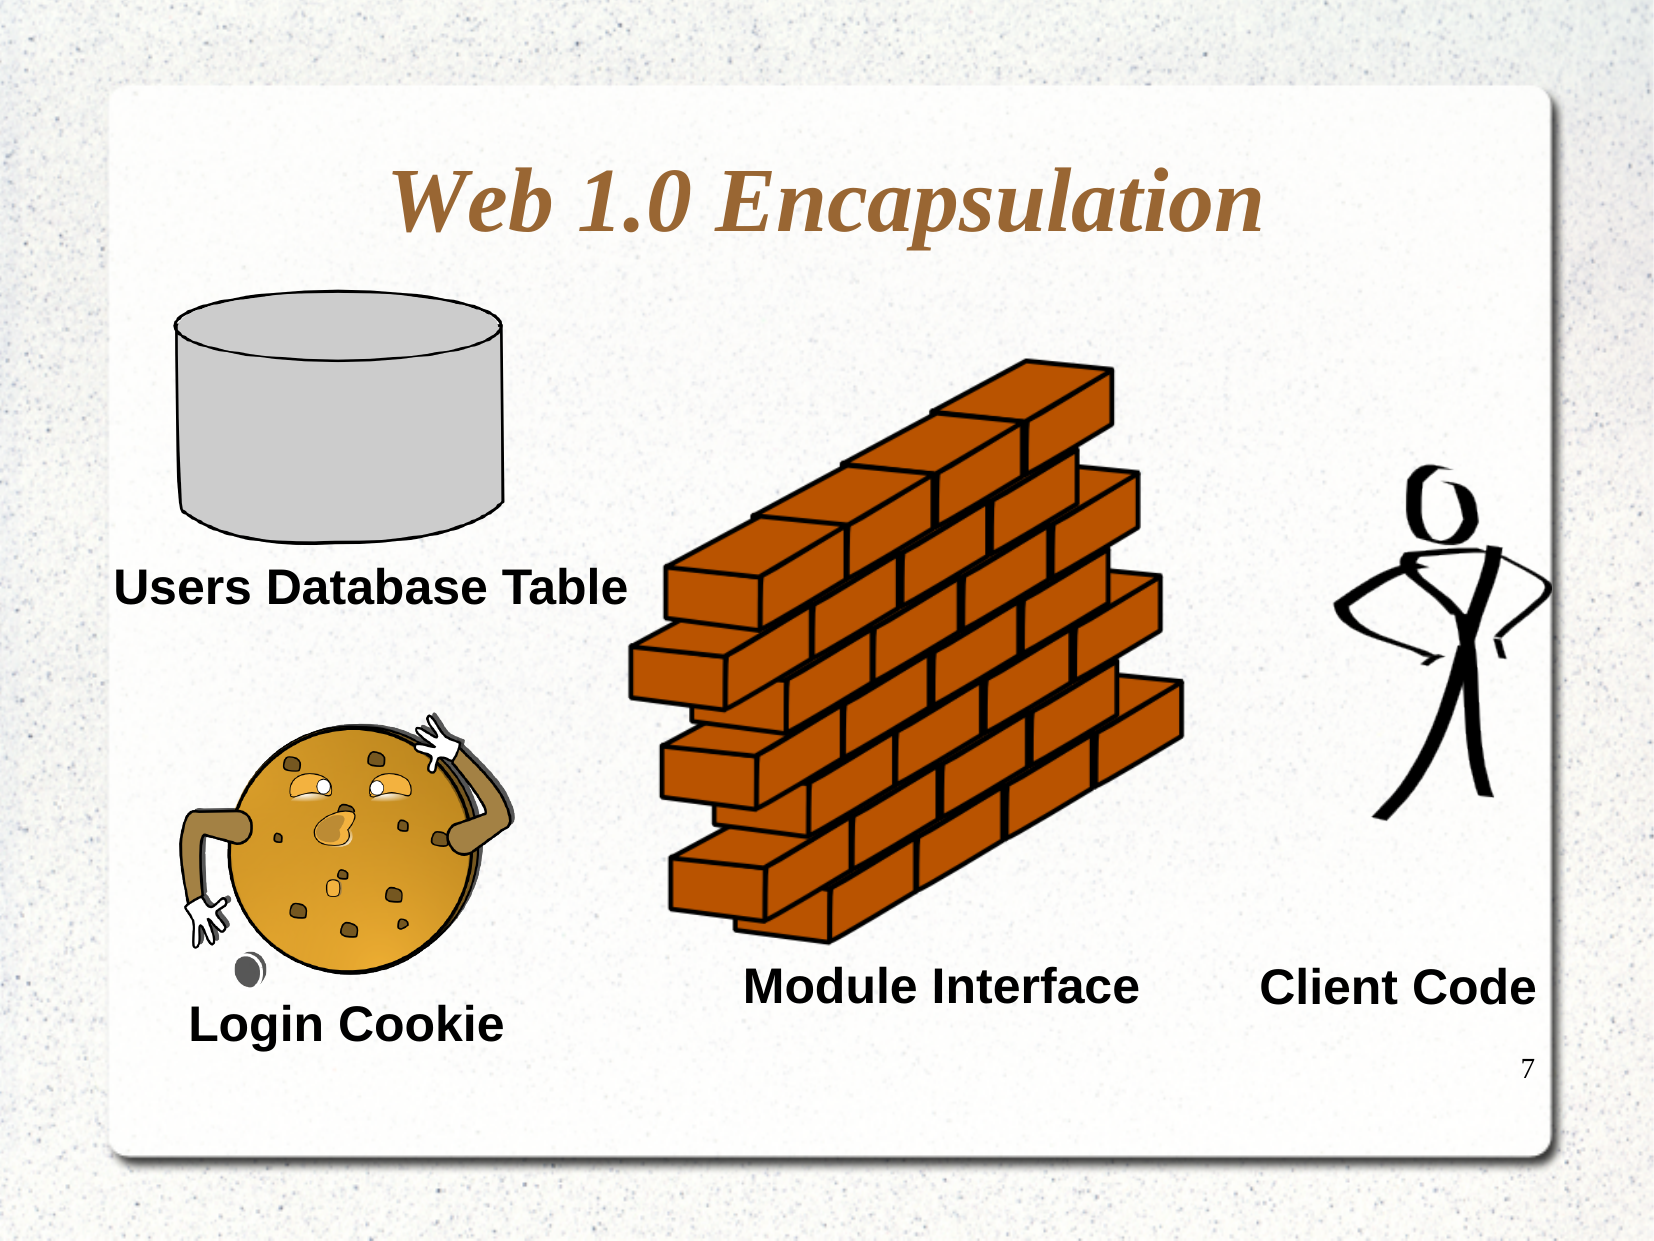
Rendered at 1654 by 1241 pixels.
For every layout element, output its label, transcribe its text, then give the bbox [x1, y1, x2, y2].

text_box Client Code [1244, 951, 1583, 1031]
text_box Users Database Table [98, 551, 662, 658]
text_box Login Cookie [173, 988, 549, 1095]
picture [0, 0, 1654, 1241]
title Web 1.0 Encapsulation [118, 104, 1536, 297]
text_box Module Interface [728, 951, 1179, 1031]
